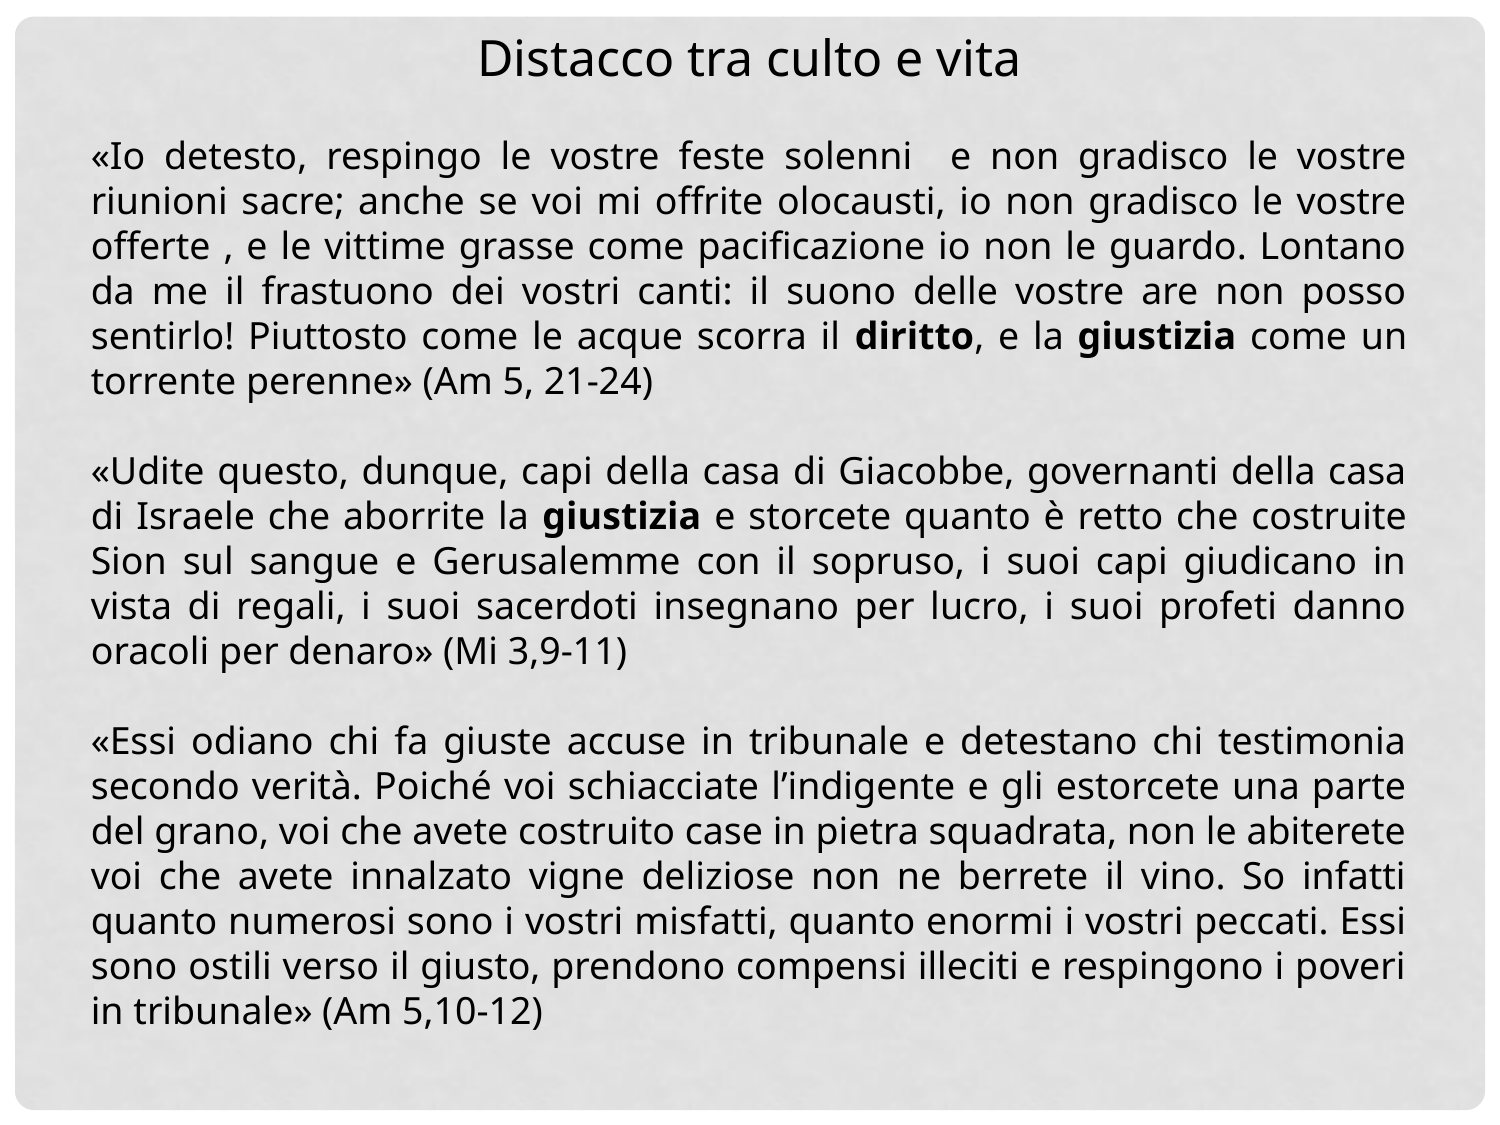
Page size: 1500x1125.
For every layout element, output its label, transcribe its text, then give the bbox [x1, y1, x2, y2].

text_box Distacco tra culto e vita «Io detesto, respingo le vostre feste solenni e non gradisco le vostre riunioni sacre; anche se voi mi offrite olocausti, io non gradisco le vostre offerte , e le vittime grasse come pacificazione io non le guardo. Lontano da me il frastuono dei vostri canti: il suono delle vostre are non posso sentirlo! Piuttosto come le acque scorra il diritto, e la giustizia come un torrente perenne» (Am 5, 21-24) «Udite questo, dunque, capi della casa di Giacobbe, governanti della casa di Israele che aborrite la giustizia e storcete quanto è retto che costruite Sion sul sangue e Gerusalemme con il sopruso, i suoi capi giudicano in vista di regali, i suoi sacerdoti insegnano per lucro, i suoi profeti danno oracoli per denaro» (Mi 3,9-11) «Essi odiano chi fa giuste accuse in tribunale e detestano chi testimonia secondo verità. Poiché voi schiacciate l’indigente e gli estorcete una parte del grano, voi che avete costruito case in pietra squadrata, non le abiterete voi che avete innalzato vigne deliziose non ne berrete il vino. So infatti quanto numerosi sono i vostri misfatti, quanto enormi i vostri peccati. Essi sono ostili verso il giusto, prendono compensi illeciti e respingono i poveri in tribunale» (Am 5,10-12) [75, 19, 1423, 1095]
